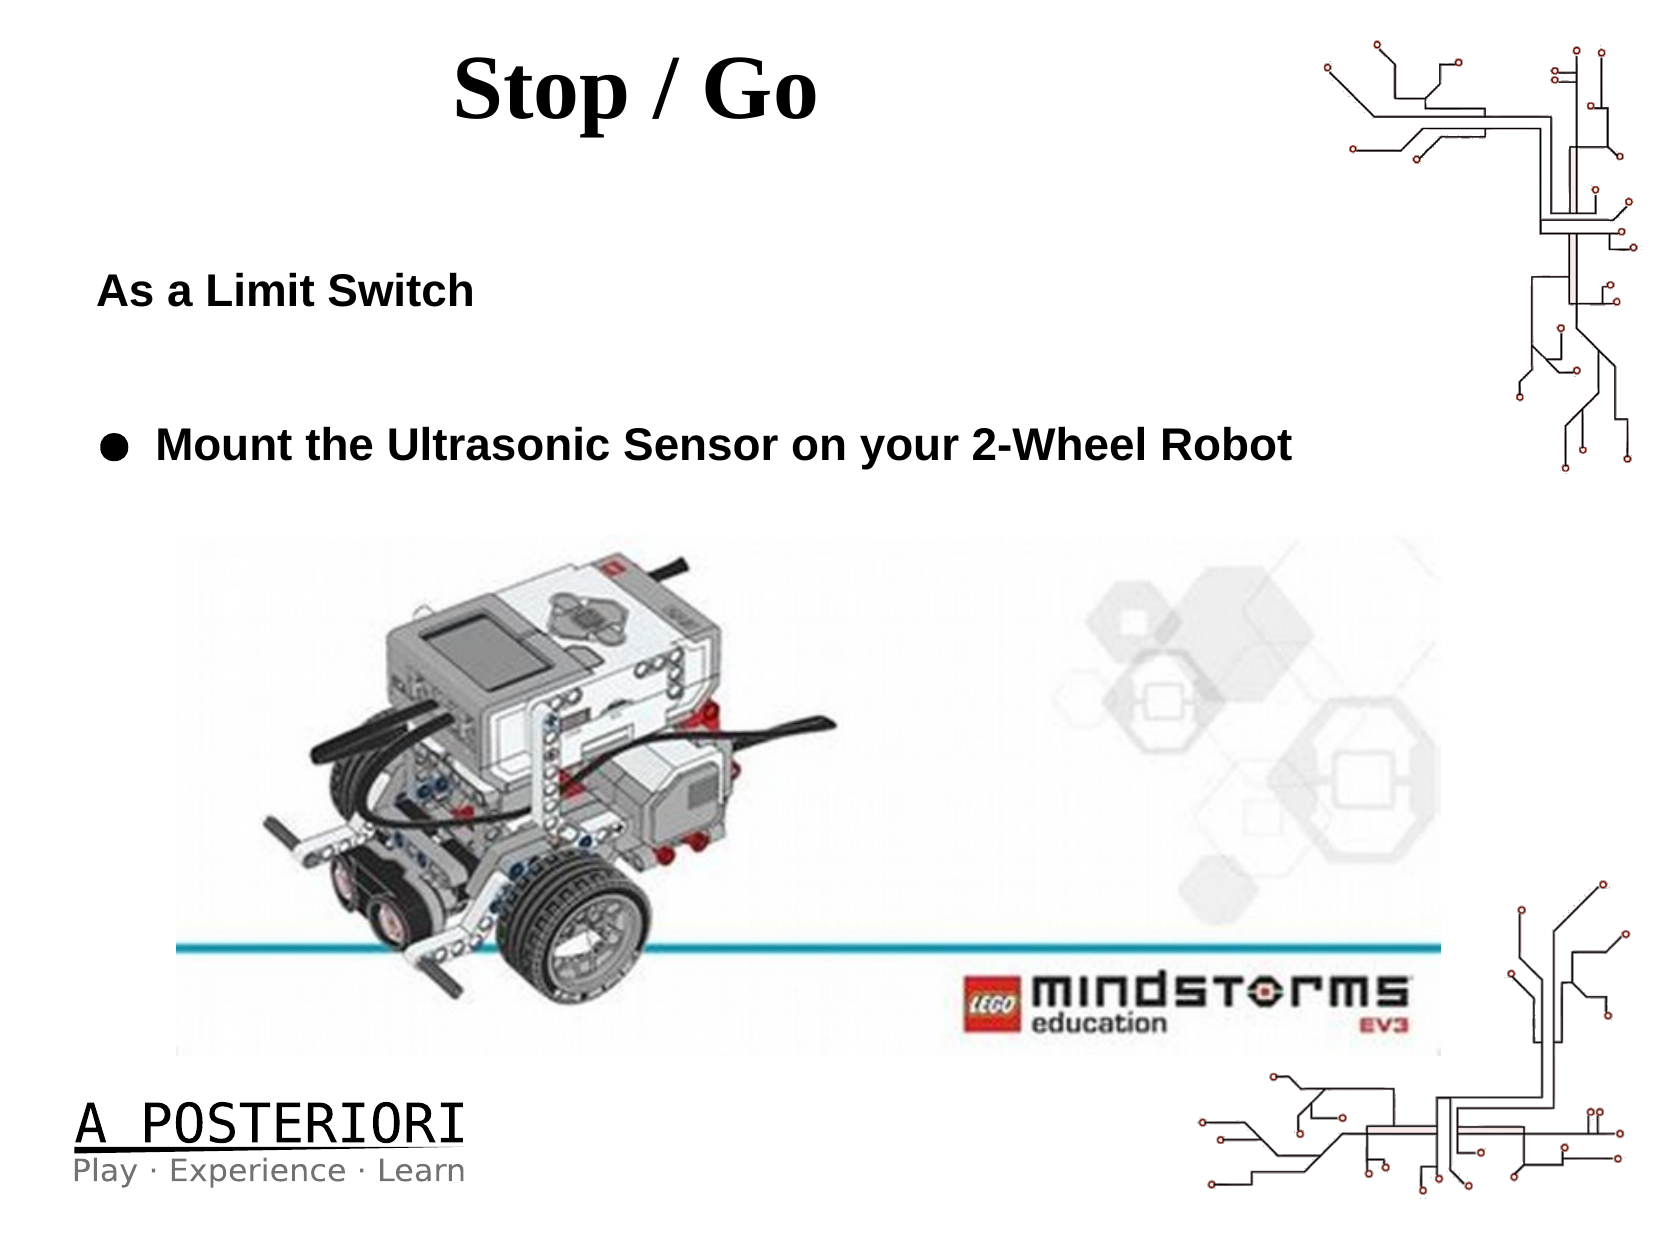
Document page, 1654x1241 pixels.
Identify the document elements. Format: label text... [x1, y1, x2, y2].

text_box As a Limit Switch ● Mount the Ultrasonic Sensor on your 2-Wheel Robot [81, 257, 1471, 1080]
picture [176, 535, 1441, 1056]
picture [1175, 862, 1636, 1201]
picture [73, 1101, 466, 1189]
picture [1305, 35, 1643, 496]
title Stop / Go [11, 0, 1261, 190]
